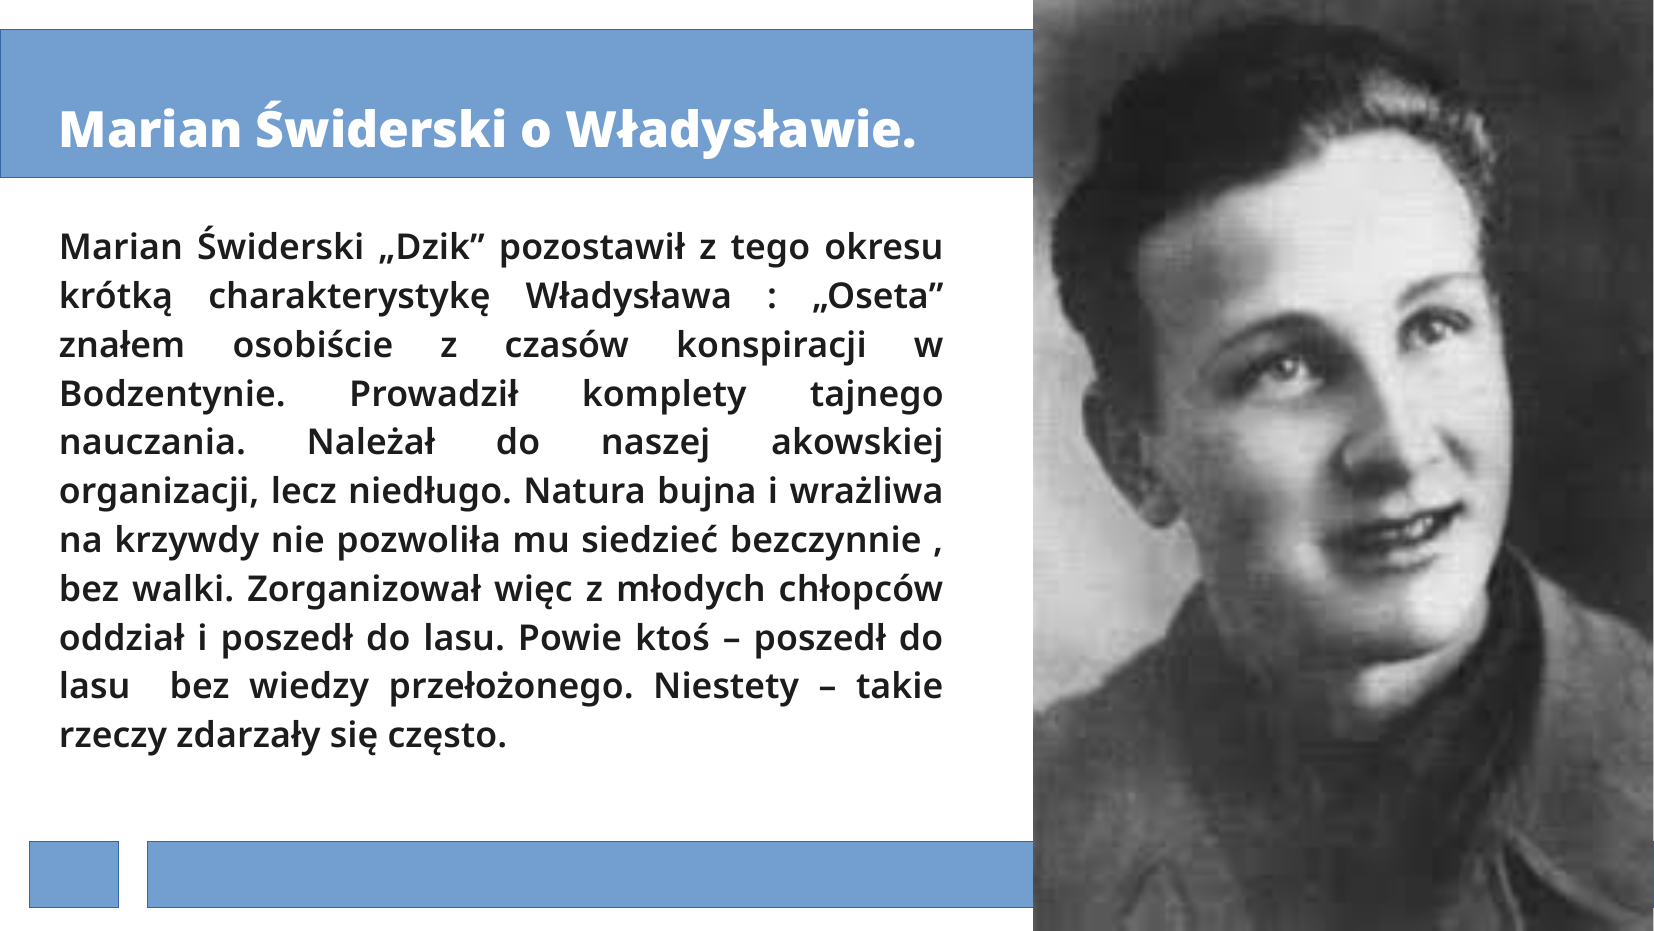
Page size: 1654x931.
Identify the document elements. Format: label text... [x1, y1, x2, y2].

picture [1033, 0, 1654, 931]
list Marian Świderski „Dzik” pozostawił z tego okresu krótką charakterystykę Władysława : „Oseta” znałem osobiście z czasów konspiracji w Bodzentynie. Prowadził komplety tajnego nauczania. Należał do naszej akowskiej organizacji, lecz niedługo. Natura bujna i wrażliwa na krzywdy nie pozwoliła mu siedzieć bezczynnie , bez walki. Zorganizował więc z młodych chłopców oddział i poszedł do lasu. Powie ktoś – poszedł do lasu bez wiedzy przełożonego. Niestety – takie rzeczy zdarzały się często. [59, 221, 945, 798]
title Marian Świderski o Władysławie. [59, 44, 1033, 163]
